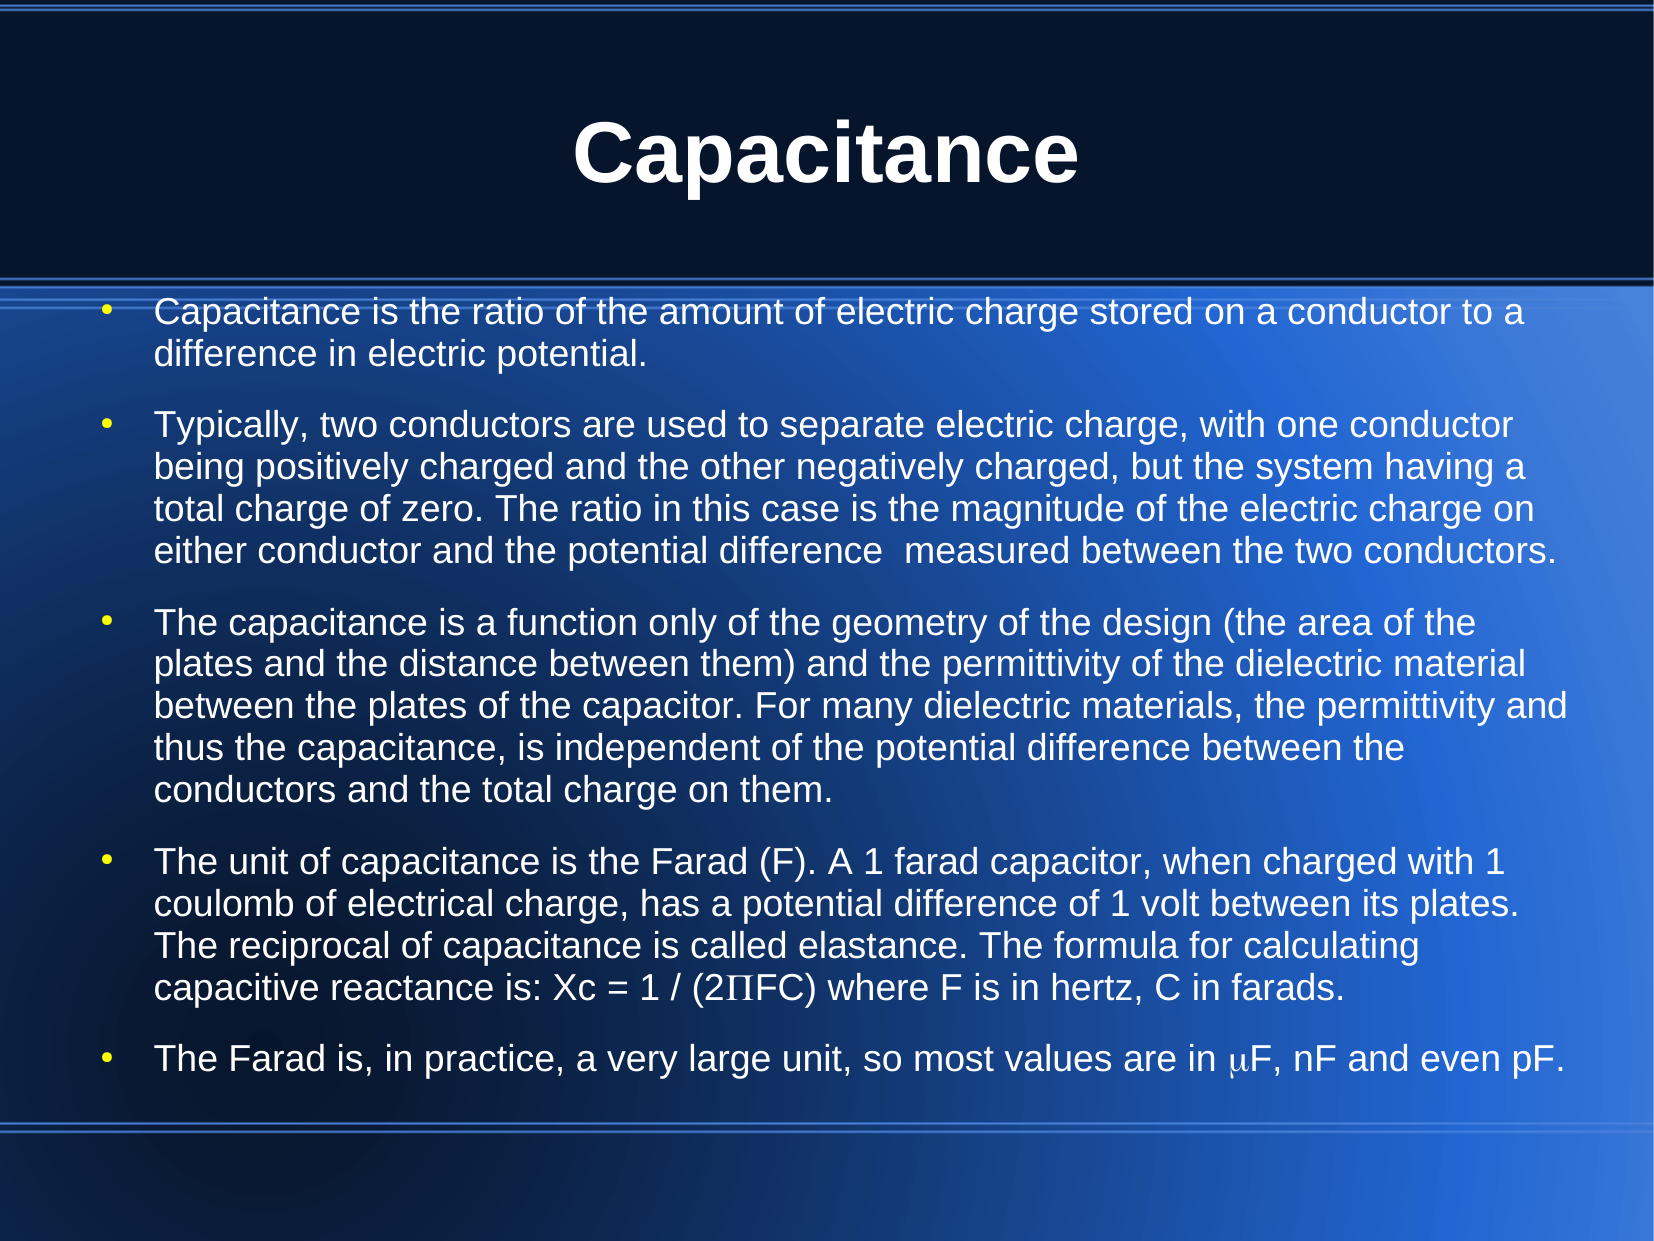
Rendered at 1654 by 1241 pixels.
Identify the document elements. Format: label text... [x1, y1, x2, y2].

title Capacitance [82, 49, 1571, 257]
list Capacitance is the ratio of the amount of electric charge stored on a conductor to a difference in electric potential. Typically, two conductors are used to separate electric charge, with one conductor being positively charged and the other negatively charged, but the system having a total charge of zero. The ratio in this case is the magnitude of the electric charge on either conductor and the potential difference measured between the two conductors. The capacitance is a function only of the geometry of the design (the area of the plates and the distance between them) and the permittivity of the dielectric material between the plates of the capacitor. For many dielectric materials, the permittivity and thus the capacitance, is independent of the potential difference between the conductors and the total charge on them. The unit of capacitance is the Farad (F). A 1 farad capacitor, when charged with 1 coulomb of electrical charge, has a potential difference of 1 volt between its plates. The reciprocal of capacitance is called elastance. The formula for calculating capacitive reactance is: Xc = 1 / (2PFC) where F is in hertz, C in farads. The Farad is, in practice, a very large unit, so most values are in mF, nF and even pF. [82, 290, 1571, 1109]
picture [0, 0, 1654, 1241]
